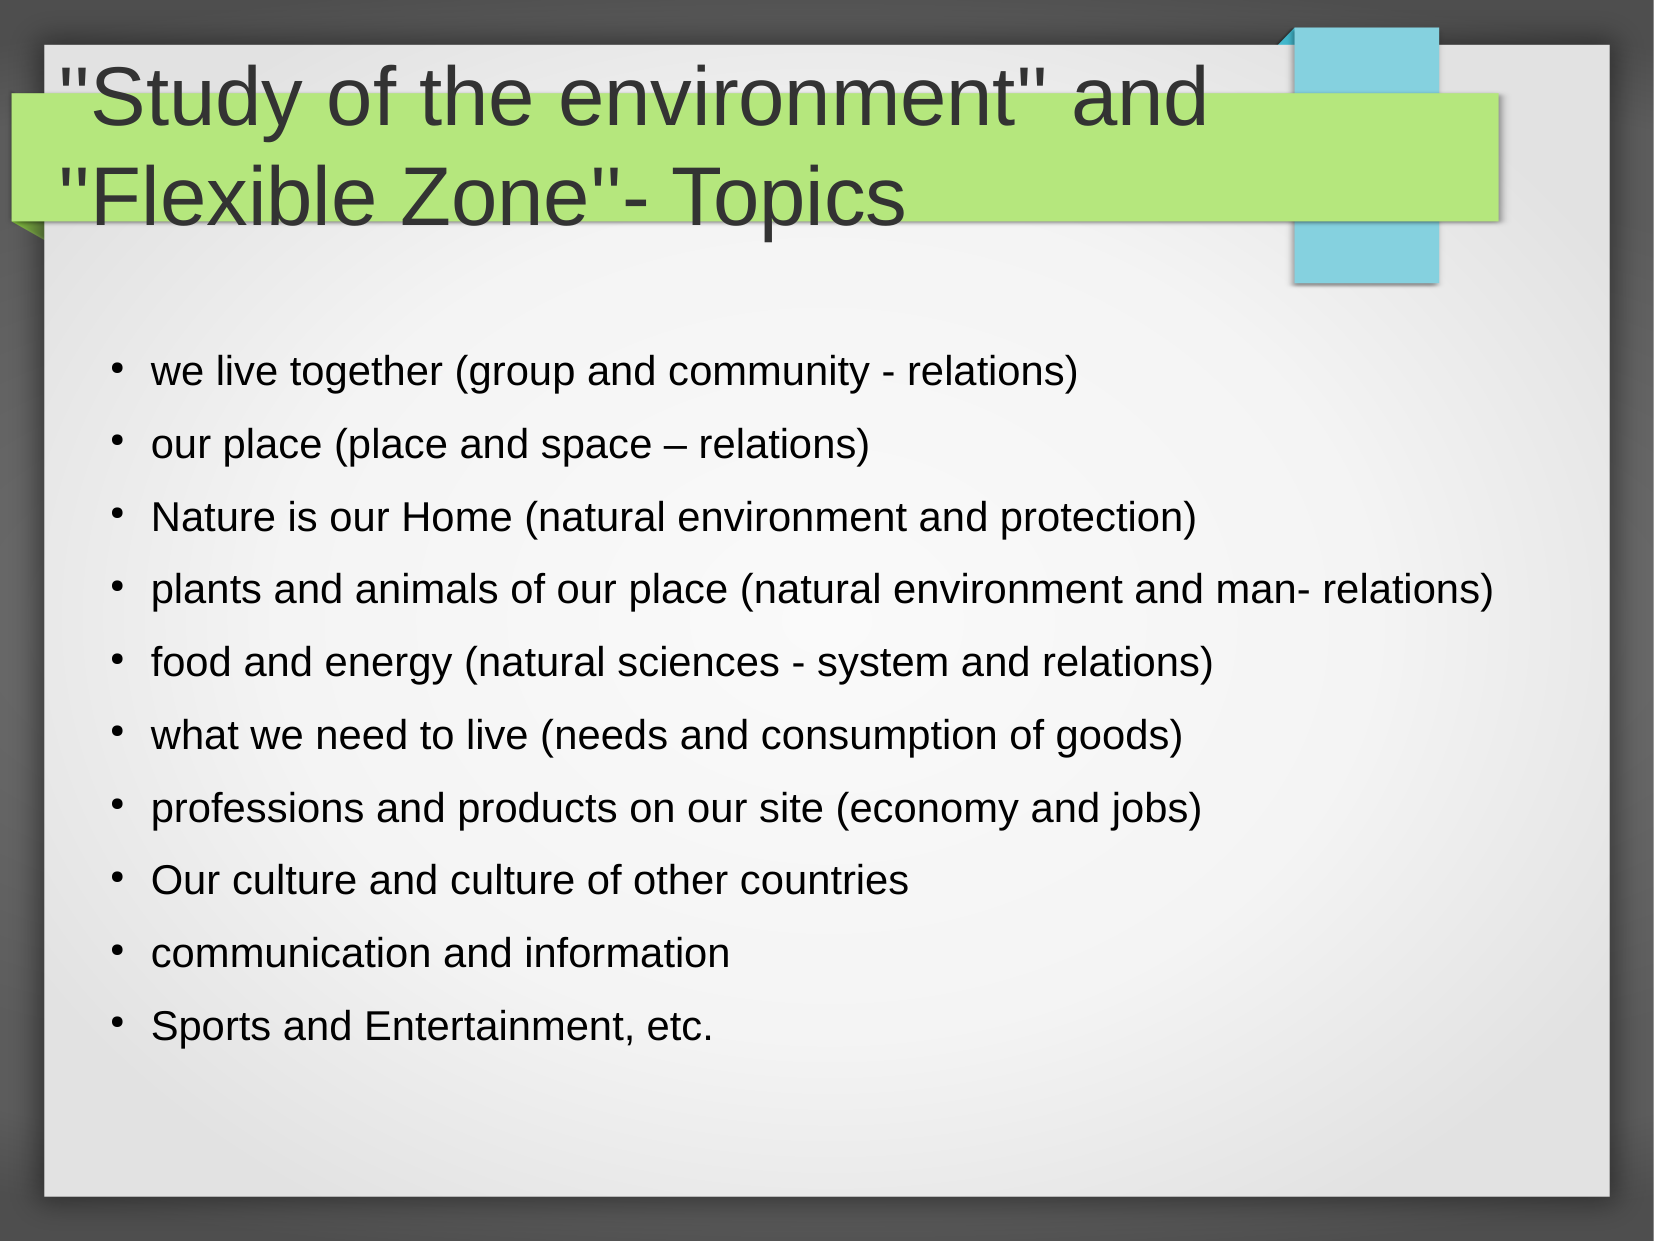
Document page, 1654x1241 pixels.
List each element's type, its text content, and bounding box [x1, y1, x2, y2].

title ''Study of the environment'' and ''Flexible Zone''- Topics [59, 0, 1217, 284]
list we live together (group and community - relations) our place (place and space – relations) Nature is our Home (natural environment and protection) plants and animals of our place (natural environment and man- relations) food and energy (natural sciences - system and relations) what we need to live (needs and consumption of goods) professions and products on our site (economy and jobs) Our culture and culture of other countries communication and information Sports and Entertainment, etc. [82, 343, 1538, 1063]
